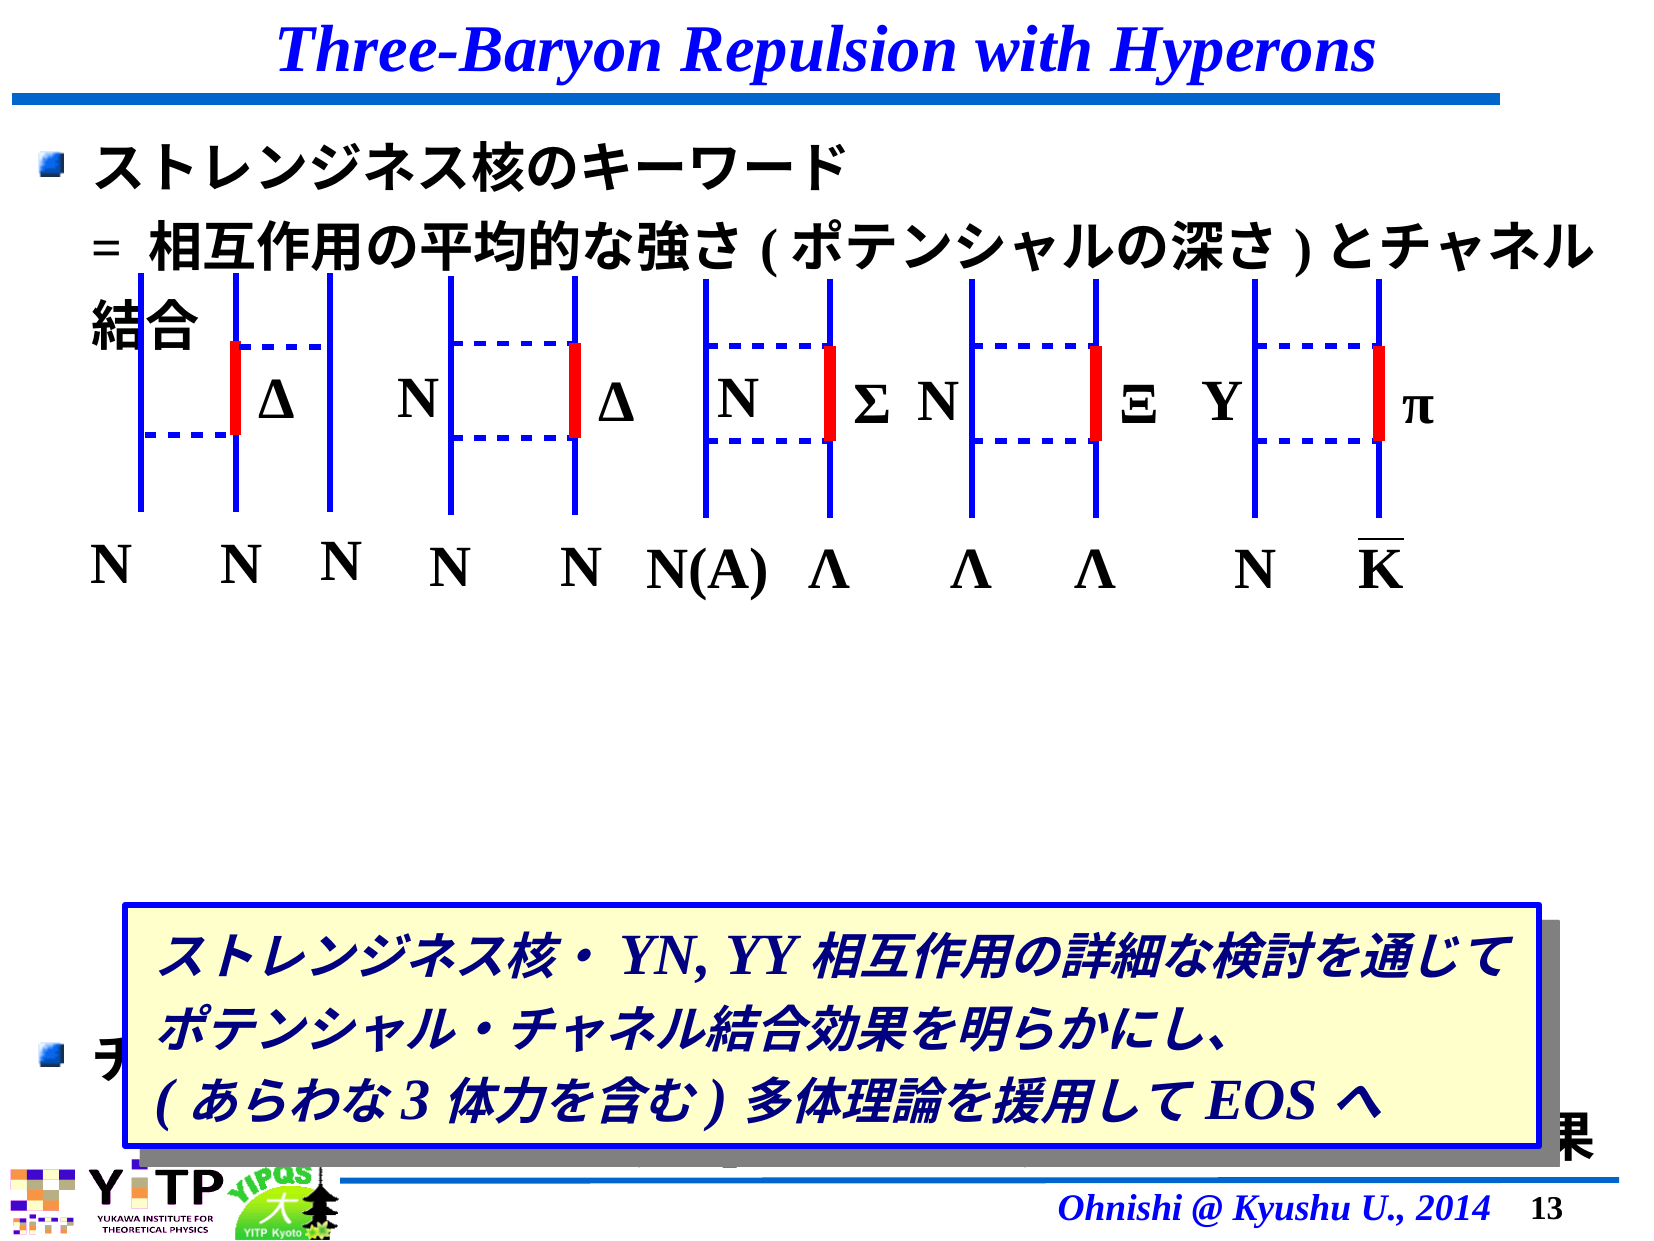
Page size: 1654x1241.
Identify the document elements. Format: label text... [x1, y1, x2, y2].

text_box Λ [809, 536, 851, 603]
text_box N [717, 365, 760, 432]
text_box N [320, 528, 363, 595]
text_box ストレンジネス核・YN, YY相互作用の詳細な検討を通じて ポテンシャル・チャネル結合効果を明らかにし、 (あらわな3体力を含む)多体理論を援用してEOSへ [125, 904, 1511, 1109]
text_box Y [1201, 368, 1244, 435]
text_box Λ [950, 536, 993, 603]
text_box N [90, 531, 133, 598]
text_box N(A) [646, 536, 784, 603]
text_box N [430, 534, 473, 600]
text_box Ξ [1119, 371, 1159, 438]
text_box Δ [598, 369, 635, 436]
title Three-Baryon Repulsion with Hyperons [0, 0, 1654, 99]
text_box N [918, 368, 961, 435]
text_box K [1358, 536, 1404, 603]
text_box Δ [258, 366, 296, 433]
list ストレンジネス核のキーワード = 相互作用の平均的な強さ(ポテンシャルの深さ)とチャネル結合 チャネル結合＋パウリ原理 → 3体力 「棄却されたEOS」(simple な RMF)に含まれていない効果 [20, 124, 1621, 1137]
text_box N [1234, 536, 1277, 603]
text_box Σ [853, 371, 892, 438]
text_box N [220, 531, 263, 598]
text_box π [1402, 371, 1435, 438]
text_box N [560, 534, 603, 600]
text_box Λ [1074, 536, 1117, 603]
picture [0, 1154, 340, 1241]
text_box N [397, 365, 440, 432]
